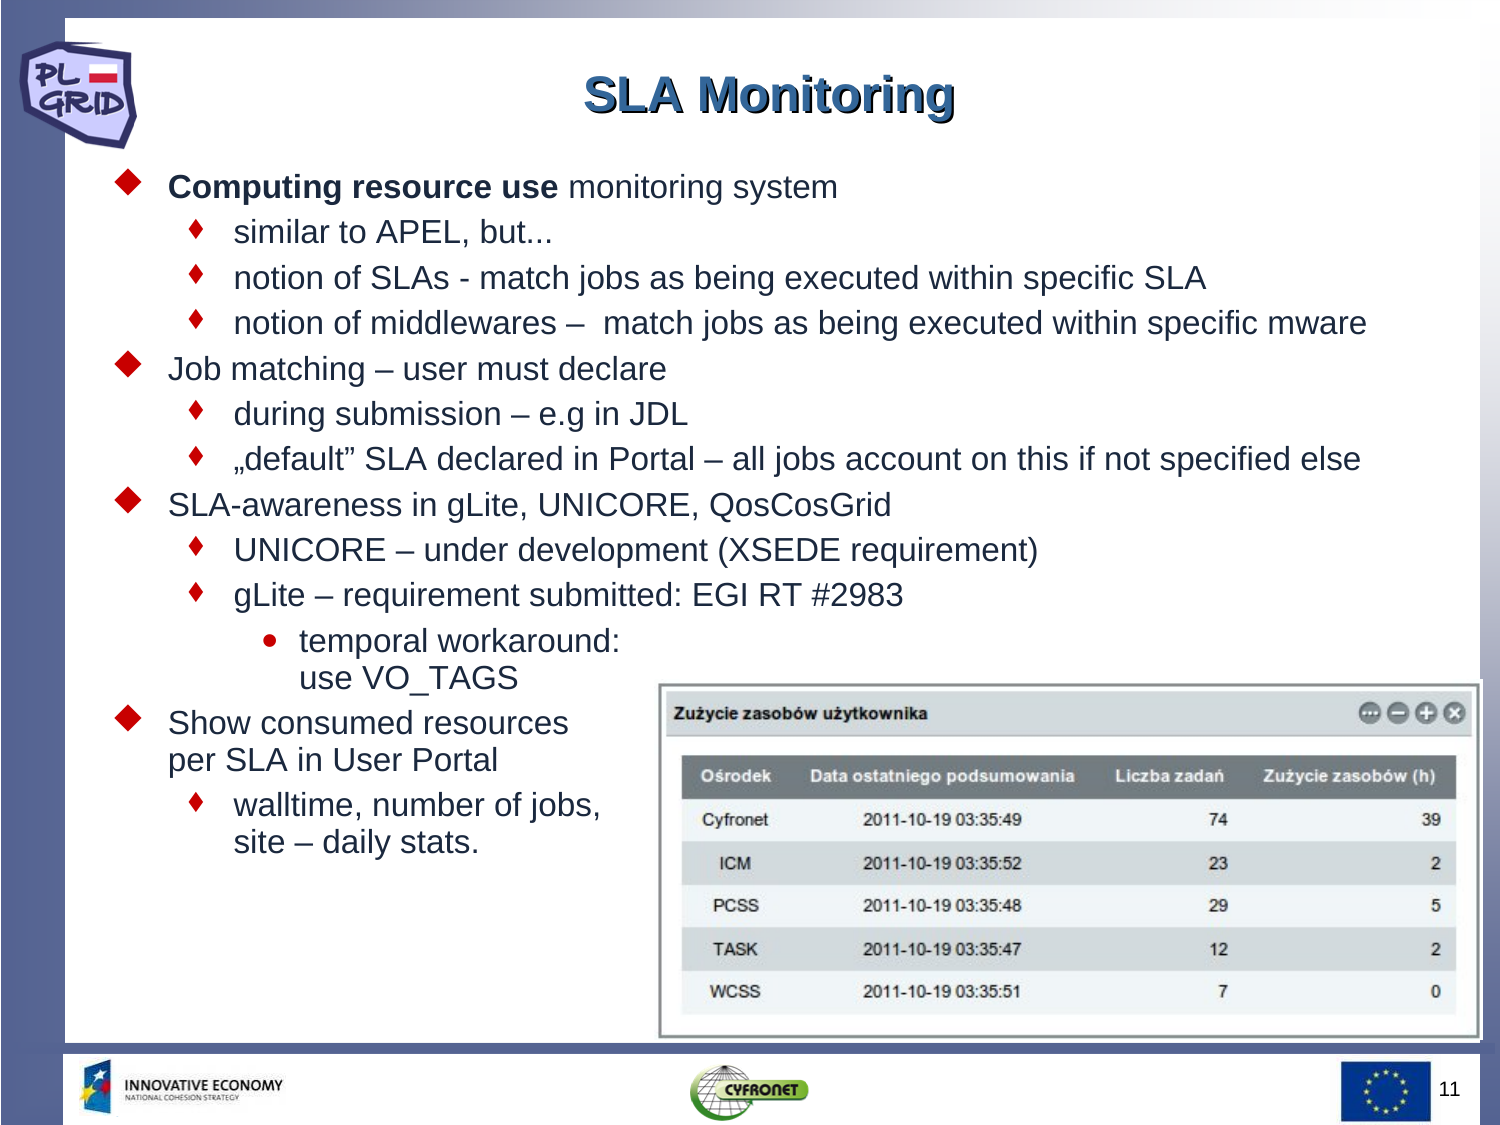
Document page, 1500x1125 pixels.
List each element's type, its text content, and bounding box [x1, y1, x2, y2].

title SLA Monitoring [127, 50, 1412, 138]
list Computing resource use monitoring system similar to APEL, but... notion of SLAs - match jobs as being executed within specific SLA notion of middlewares – match jobs as being executed within specific mware Job matching – user must declare during submission – e.g in JDL „default” SLA declared in Portal – all jobs account on this if not specified else SLA-awareness in gLite, UNICORE, QosCosGrid UNICORE – under development (XSEDE requirement) gLite – requirement submitted: EGI RT #2983 temporal workaround: use VO_TAGS Show consumed resources per SLA in User Portal walltime, number of jobs, site – daily stats. [96, 160, 1447, 939]
picture [0, 0, 1500, 1125]
